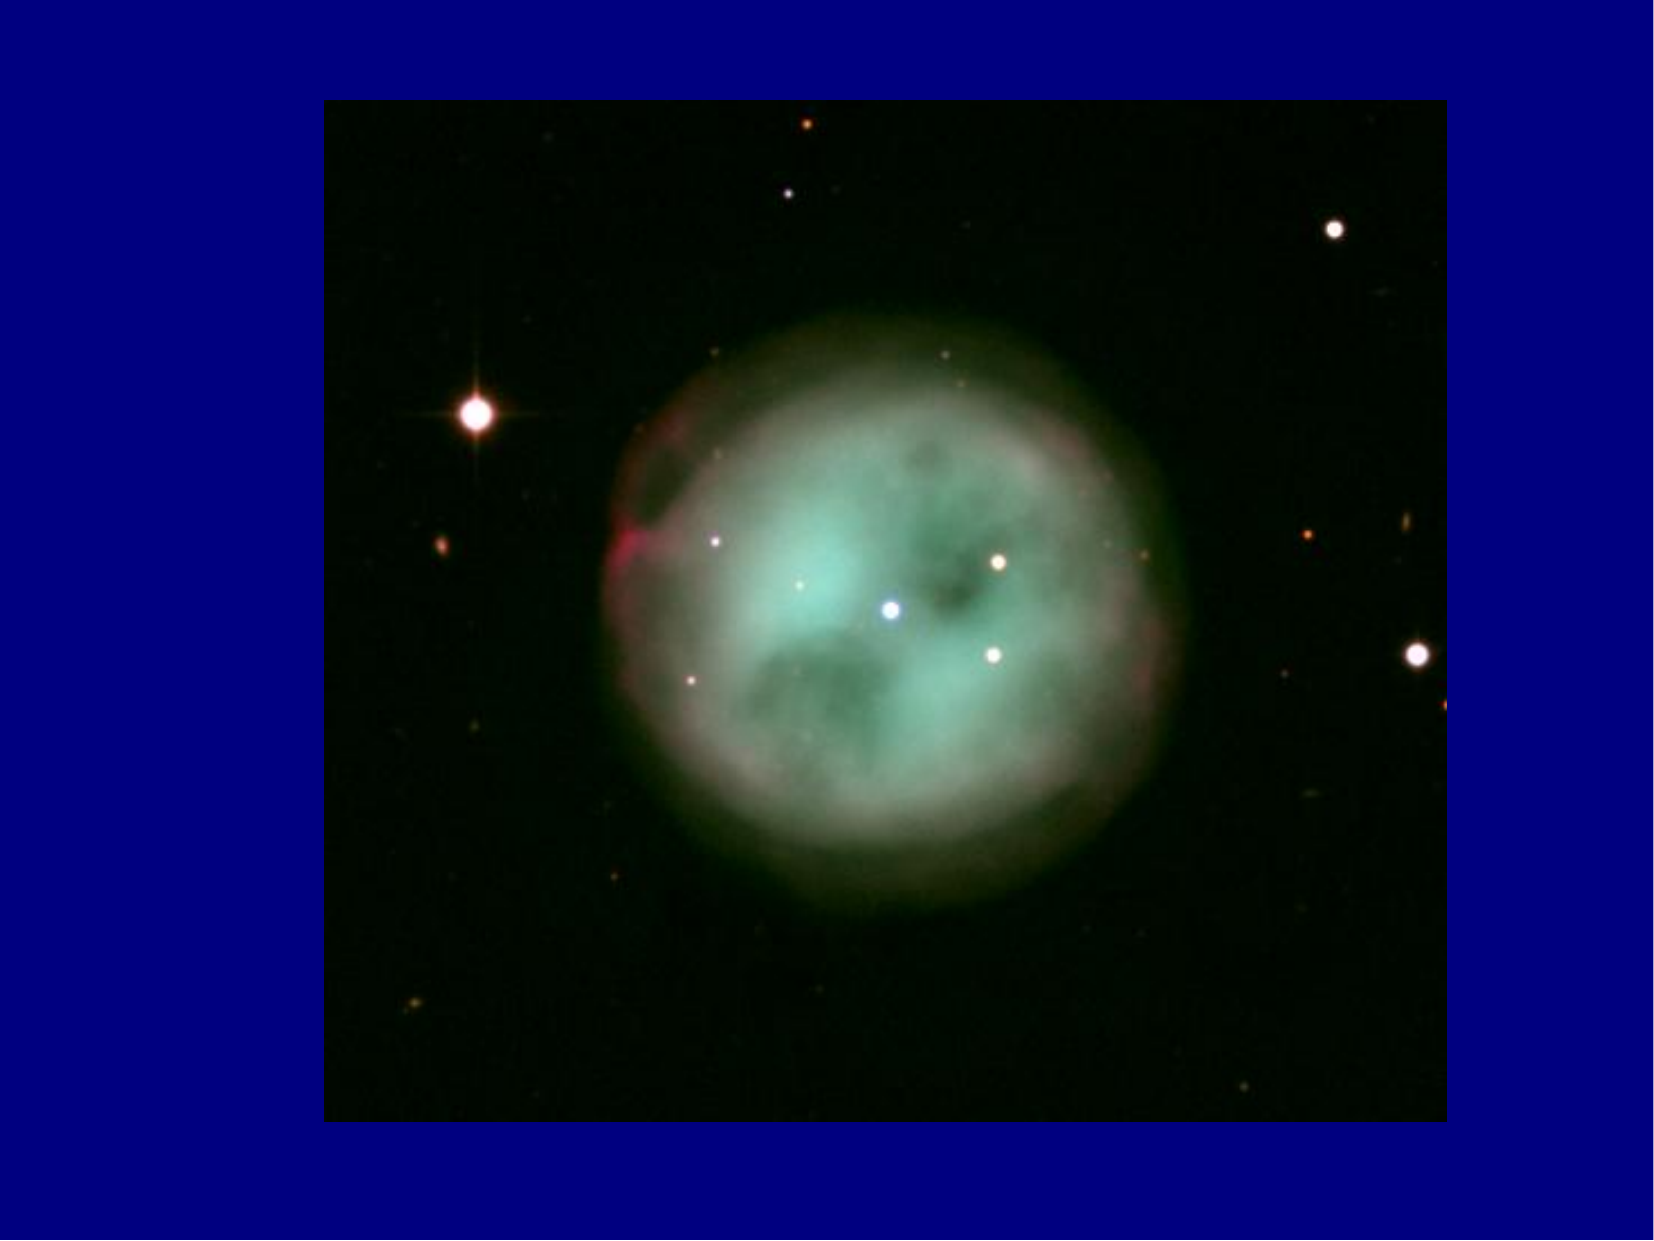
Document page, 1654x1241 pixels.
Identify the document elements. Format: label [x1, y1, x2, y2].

picture [324, 100, 1447, 1123]
